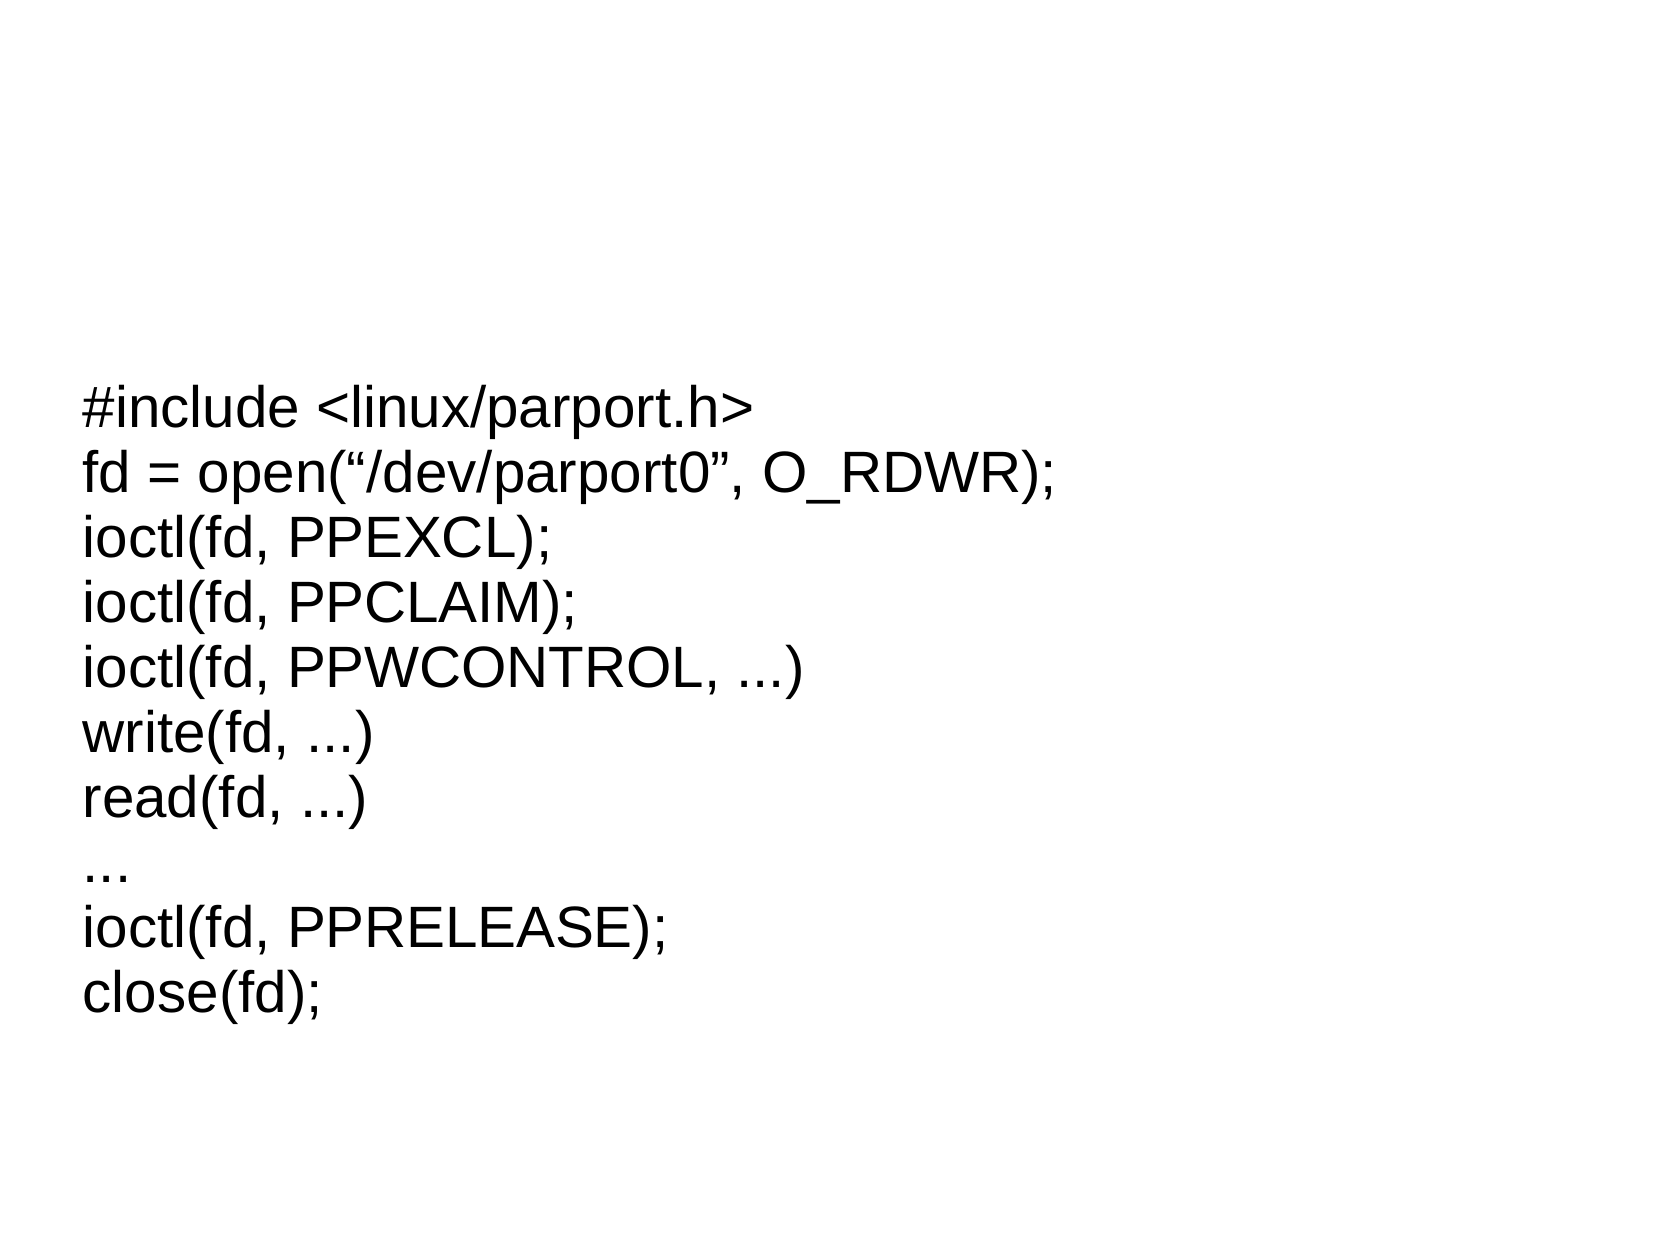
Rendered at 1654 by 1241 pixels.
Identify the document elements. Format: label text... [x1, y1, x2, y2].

text_box #include <linux/parport.h> fd = open(“/dev/parport0”, O_RDWR); ioctl(fd, PPEXCL); ioctl(fd, PPCLAIM); ioctl(fd, PPWCONTROL, ...) write(fd, ...) read(fd, ...) ... ioctl(fd, PPRELEASE); close(fd); [82, 244, 1571, 1155]
